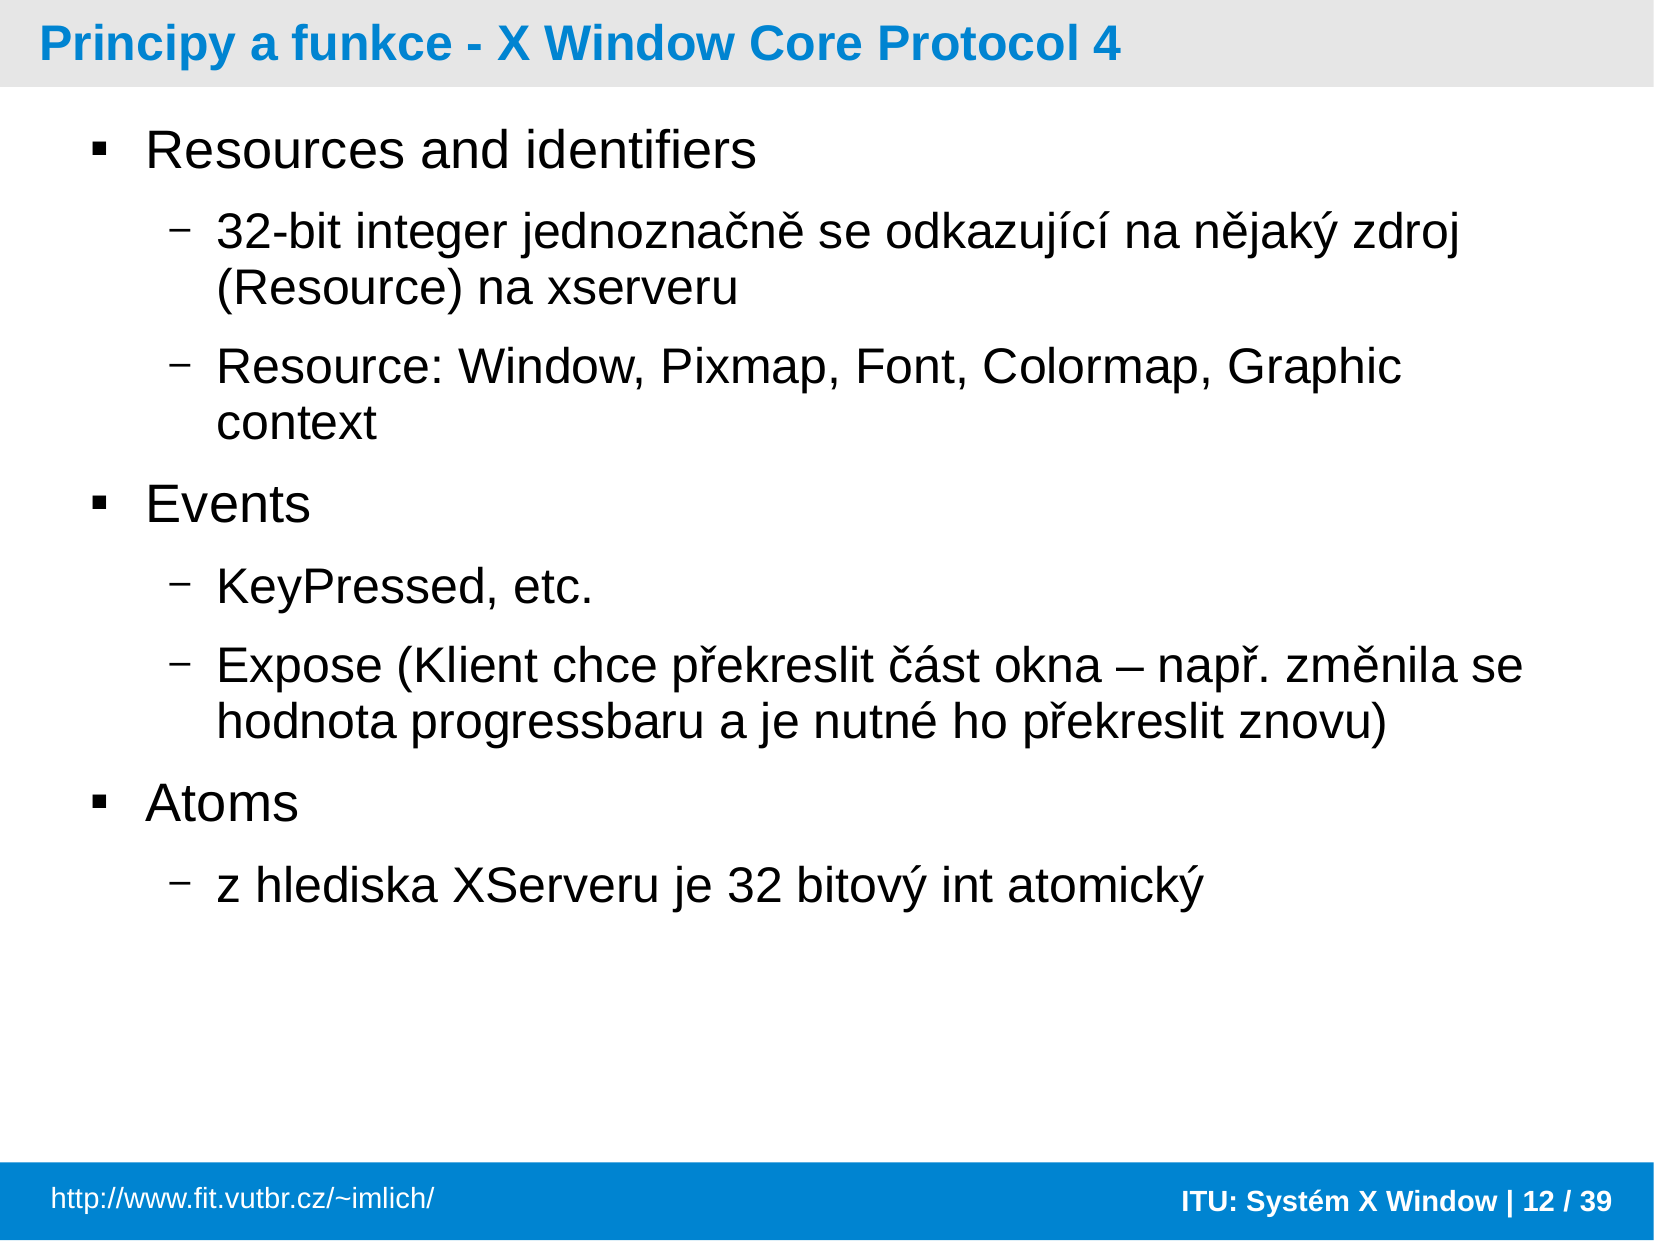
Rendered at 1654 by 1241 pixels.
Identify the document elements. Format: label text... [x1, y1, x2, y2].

list Resources and identifiers 32-bit integer jednoznačně se odkazující na nějaký zdroj (Resource) na xserveru Resource: Window, Pixmap, Font, Colormap, Graphic context Events KeyPressed, etc. Expose (Klient chce překreslit část okna – např. změnila se hodnota progressbaru a je nutné ho překreslit znovu) Atoms z hlediska XServeru je 32 bitový int atomický [75, 119, 1564, 1111]
title Principy a funkce - X Window Core Protocol 4 [39, 0, 1615, 148]
